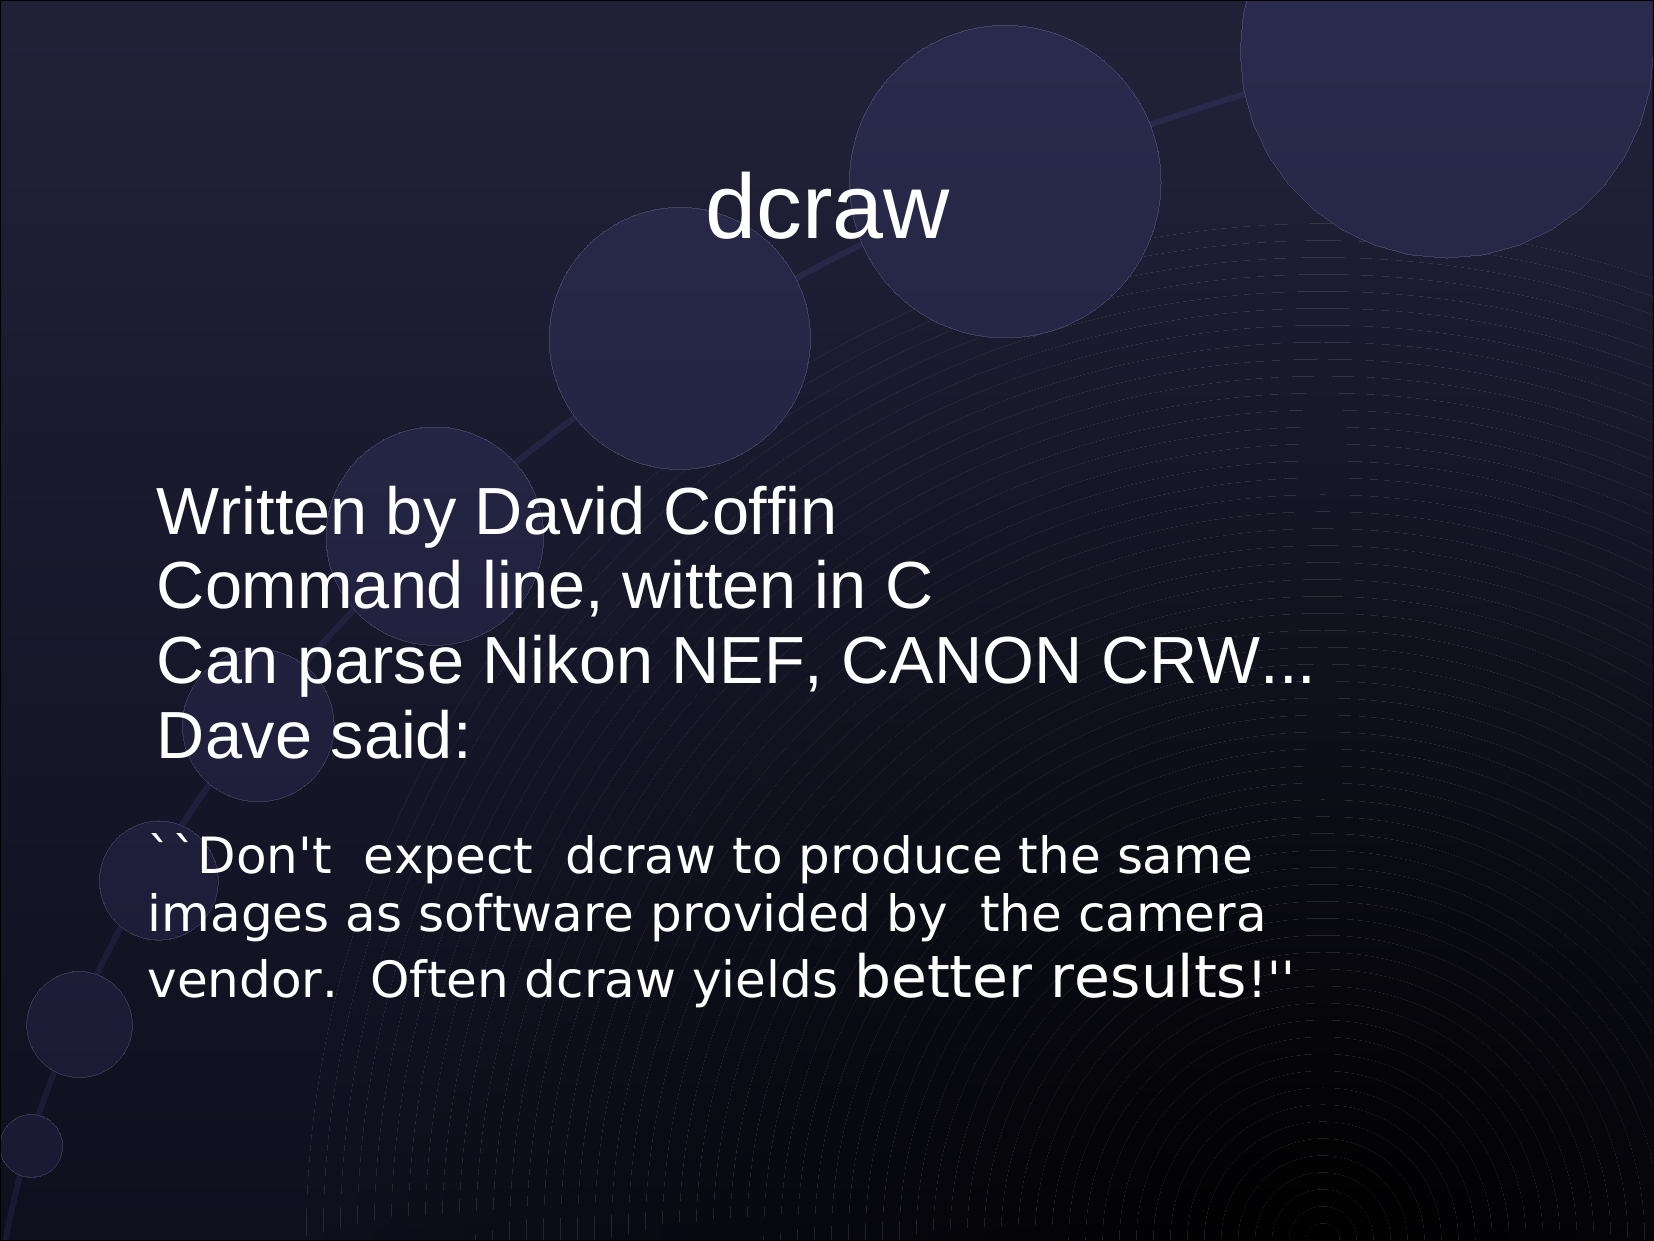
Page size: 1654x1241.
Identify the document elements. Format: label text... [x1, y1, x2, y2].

text_box ``Don't expect dcraw to produce the same images as software provided by the camera vendor. Often dcraw yields better results!'' [147, 826, 1359, 1063]
subtitle Written by David Coffin Command line, witten in C Can parse Nikon NEF, CANON CRW... Dave said: [121, 344, 1534, 1127]
title dcraw [121, 102, 1534, 311]
